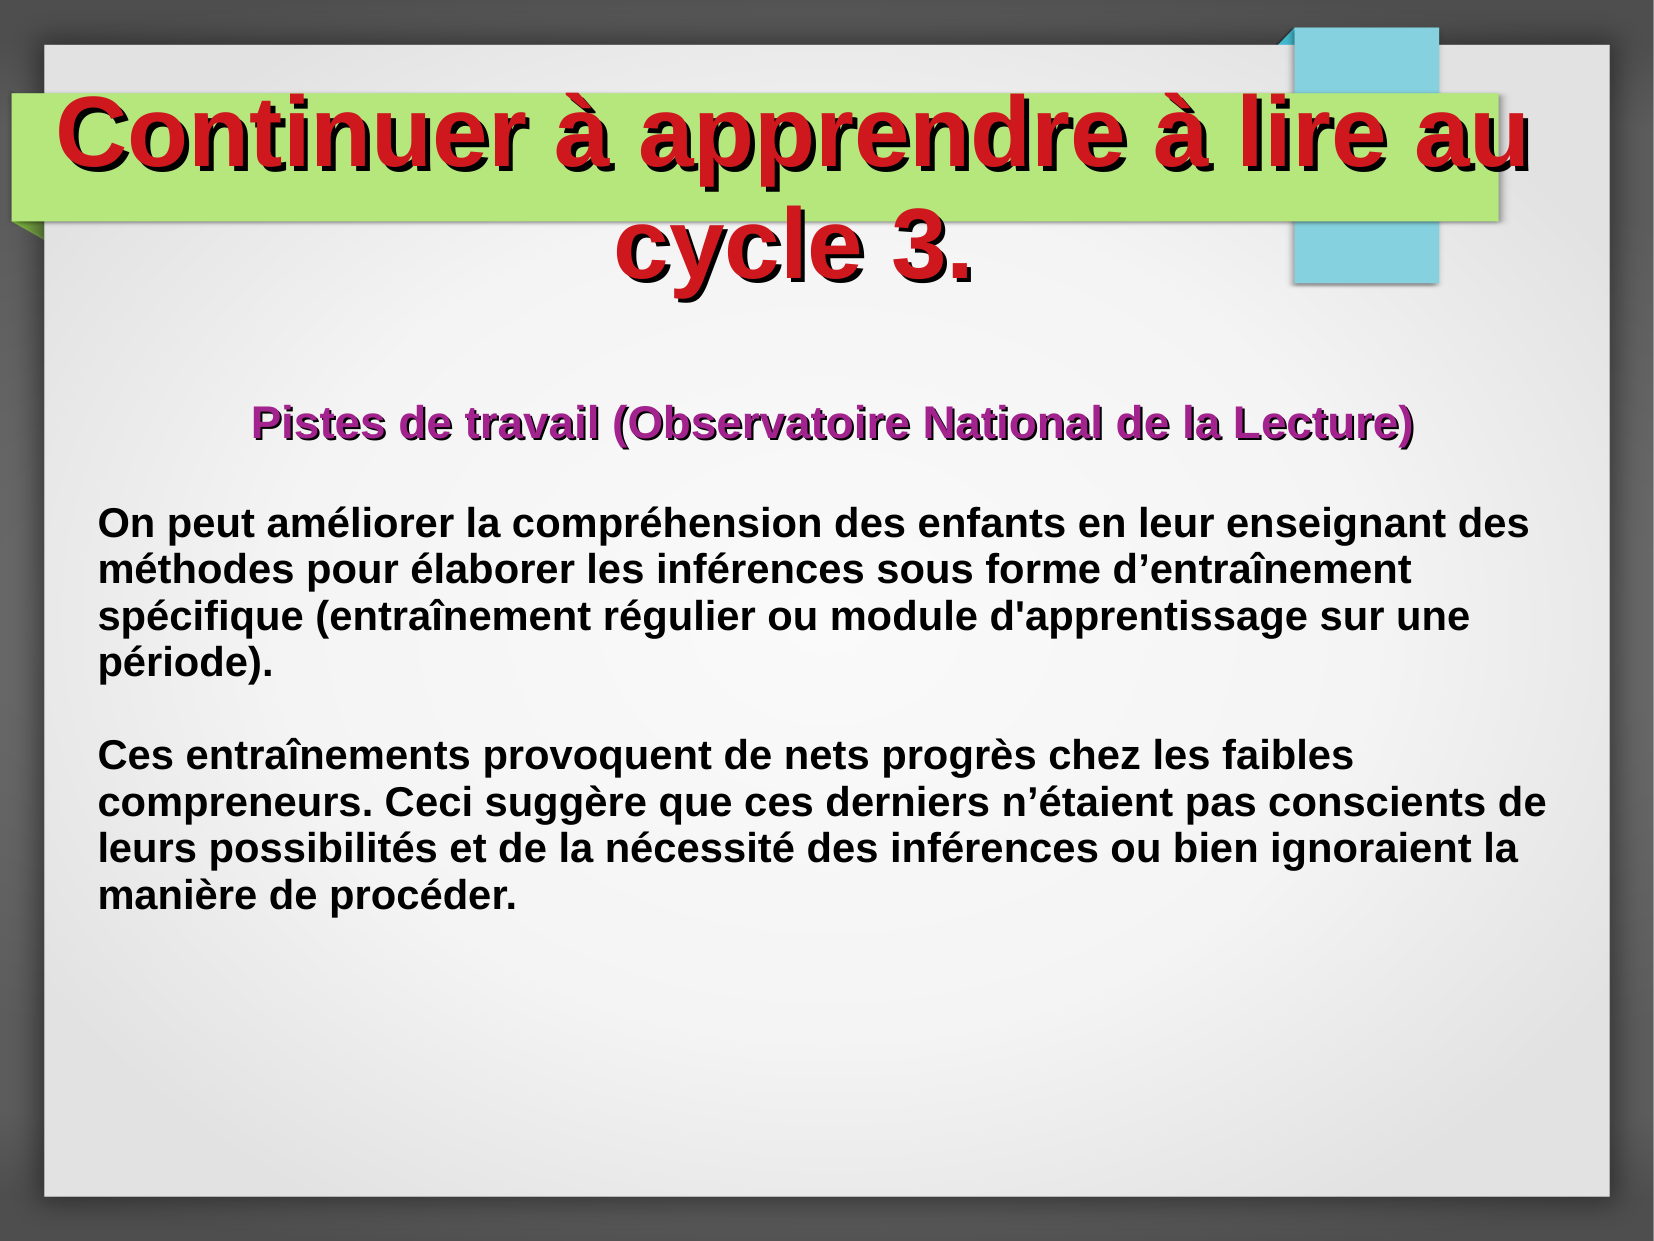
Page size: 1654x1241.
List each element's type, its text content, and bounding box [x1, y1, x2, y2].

text_box Continuer à apprendre à lire au cycle 3. [41, 68, 1548, 308]
text_box Pistes de travail (Observatoire National de la Lecture) On peut améliorer la compréhension des enfants en leur enseignant des méthodes pour élaborer les inférences sous forme d’entraînement spécifique (entraînement régulier ou module d'apprentissage sur une période). Ces entraînements provoquent de nets progrès chez les faibles compreneurs. Ceci suggère que ces derniers n’étaient pas conscients de leurs possibilités et de la nécessité des inférences ou bien ignoraient la manière de procéder. [82, 389, 1583, 926]
picture [0, 0, 1654, 1241]
